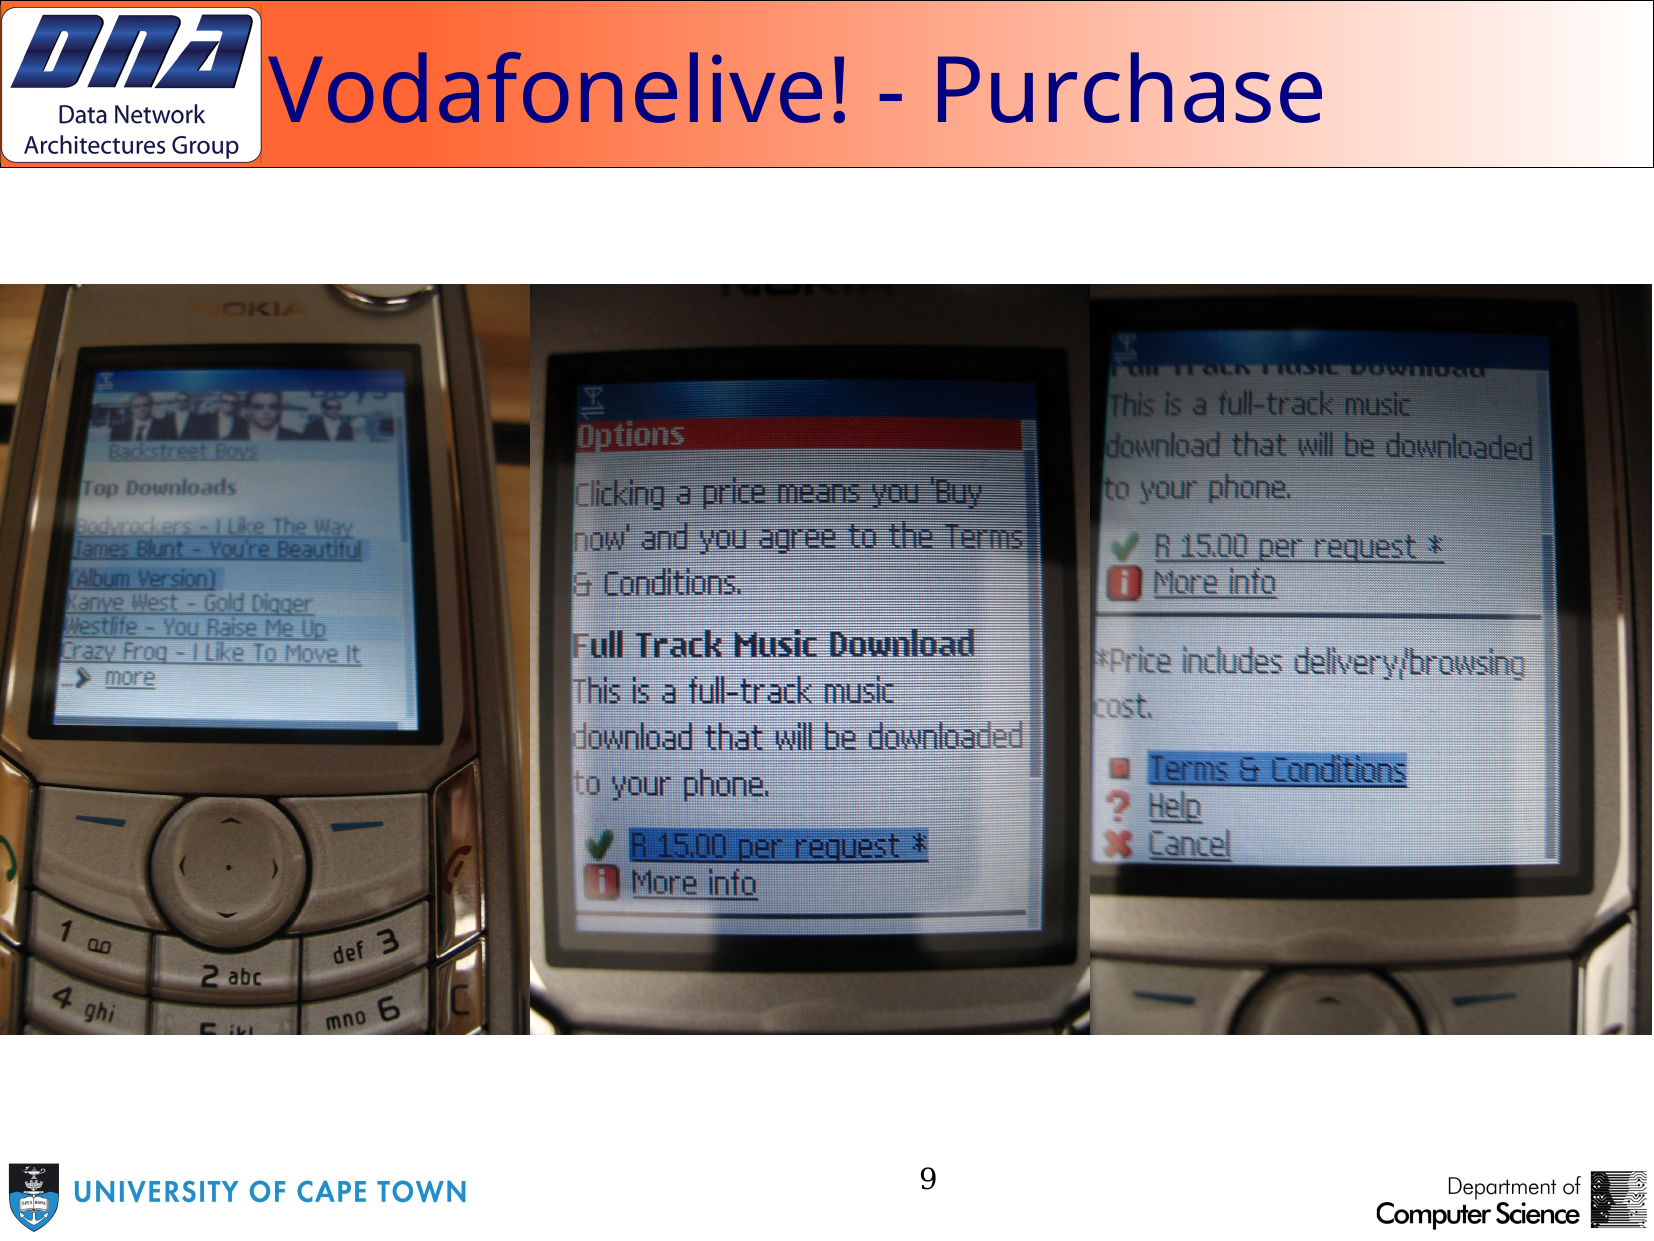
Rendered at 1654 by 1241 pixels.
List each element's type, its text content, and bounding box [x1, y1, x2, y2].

picture [0, 284, 1652, 1036]
title Vodafonelive! - Purchase [268, 11, 1654, 163]
picture [0, 5, 262, 163]
picture [5, 1159, 479, 1235]
picture [1368, 1159, 1654, 1235]
